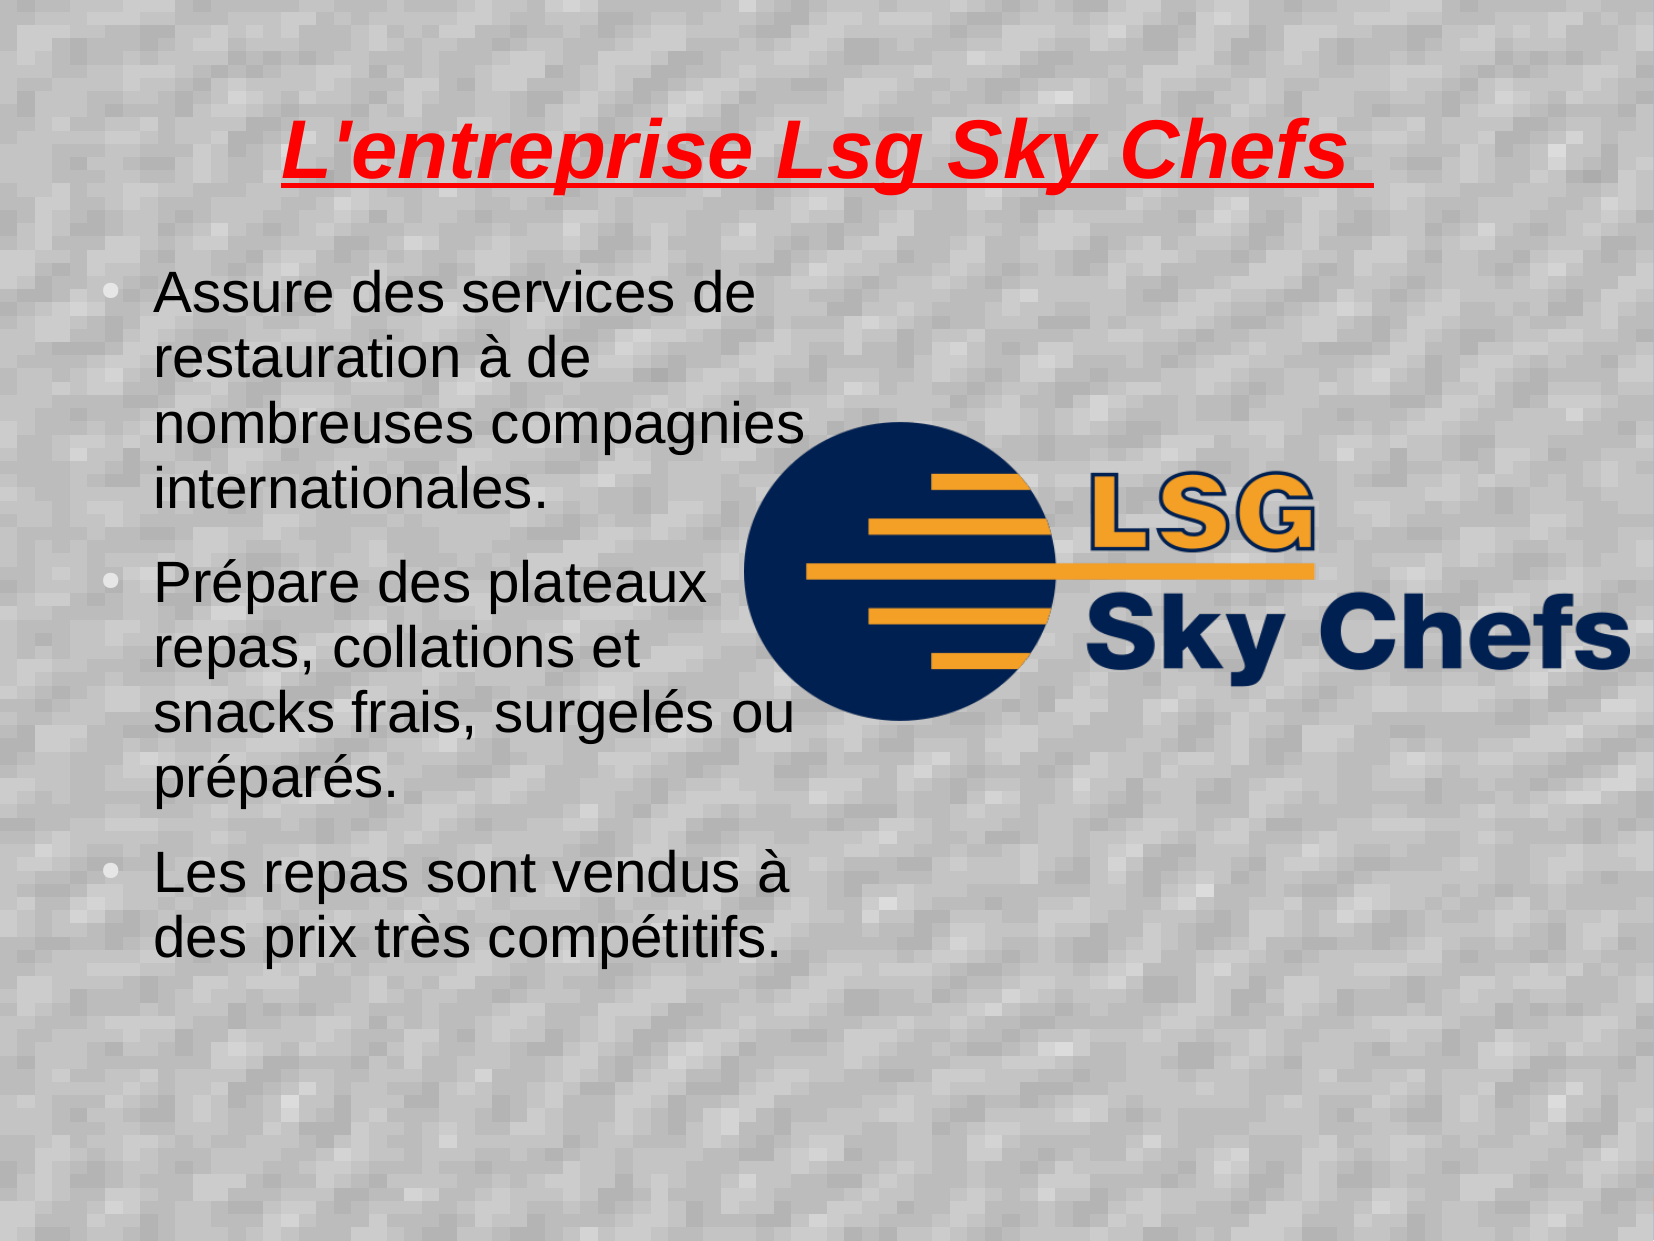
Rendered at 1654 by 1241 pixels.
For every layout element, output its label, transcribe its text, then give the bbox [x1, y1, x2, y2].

picture [0, 0, 1654, 1241]
title L'entreprise Lsg Sky Chefs [121, 46, 1534, 254]
list Assure des services de restauration à de nombreuses compagnies internationales. Prépare des plateaux repas, collations et snacks frais, surgelés ou préparés. Les repas sont vendus à des prix très compétitifs. [82, 260, 809, 980]
